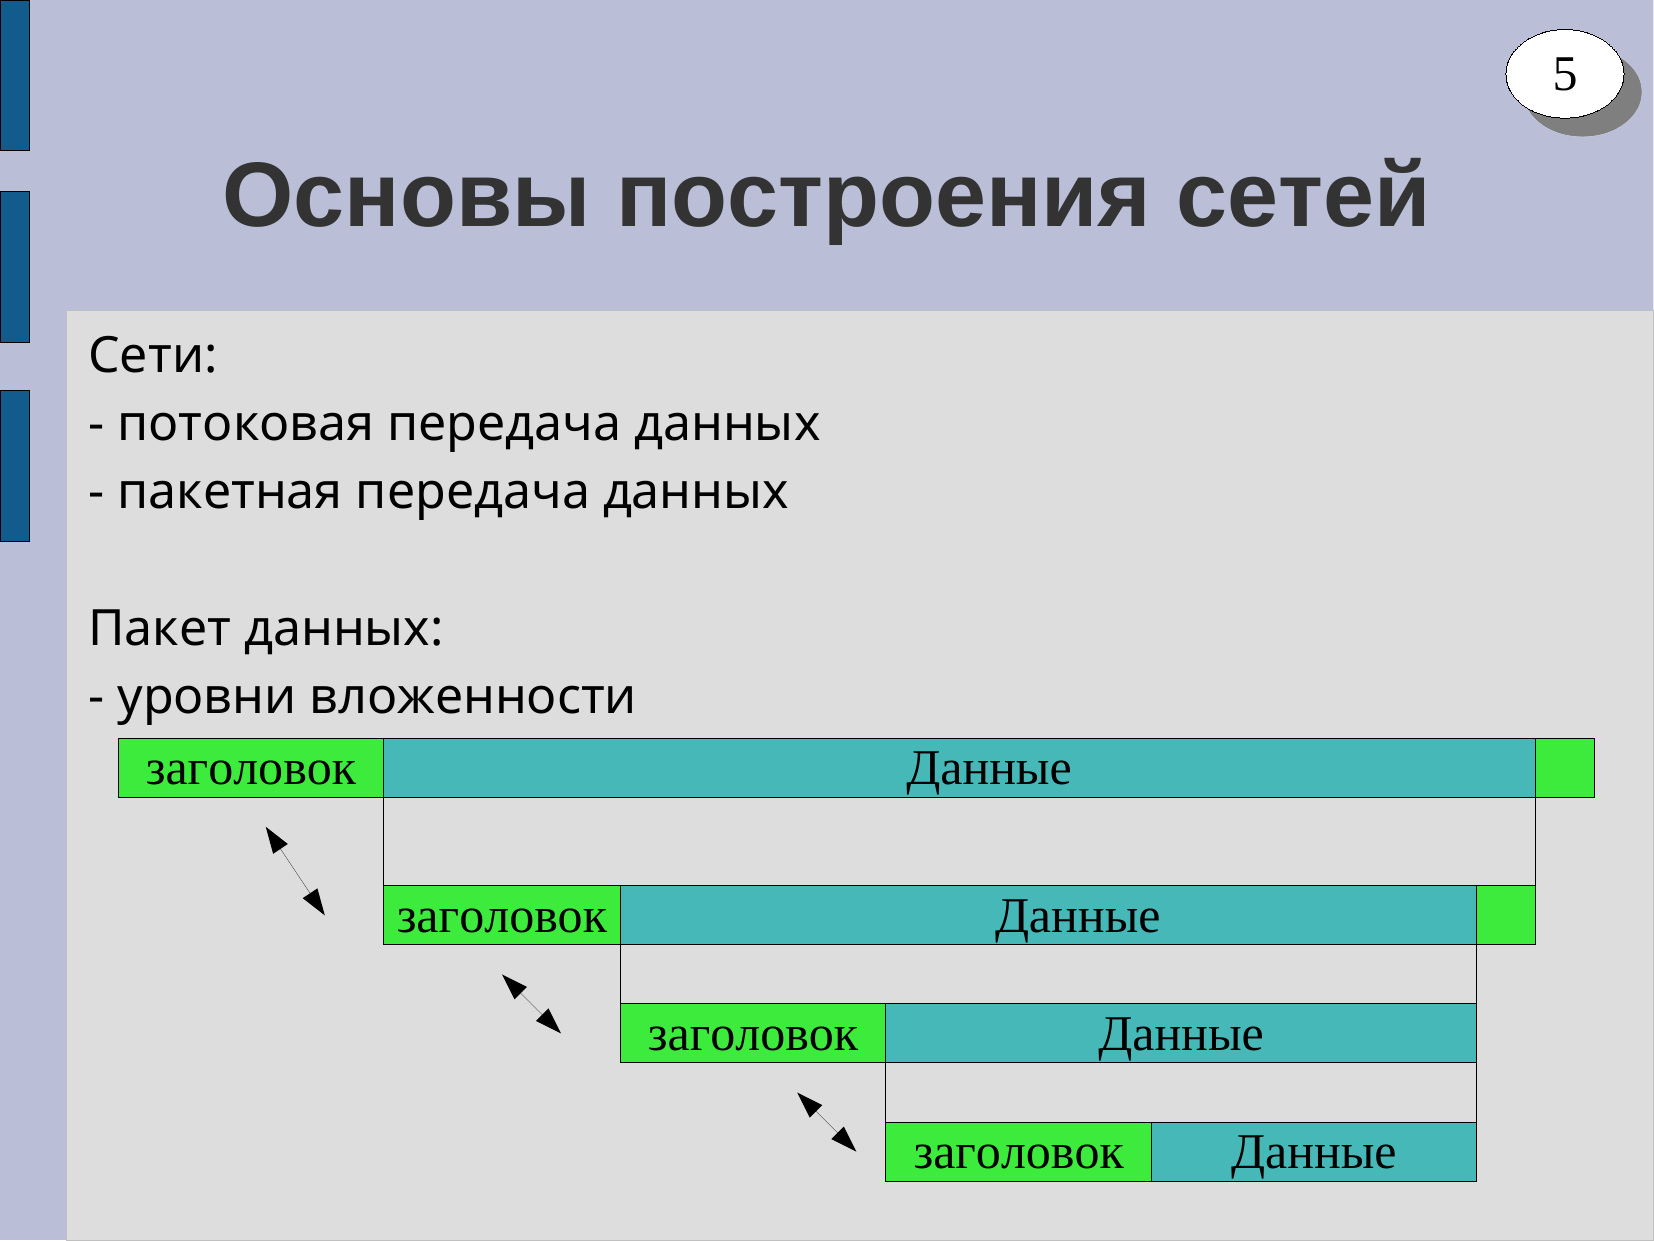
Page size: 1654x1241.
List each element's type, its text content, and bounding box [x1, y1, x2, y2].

title Основы построения сетей [121, 91, 1534, 299]
text_box заголовок [118, 738, 384, 798]
text_box Данные [1152, 1122, 1477, 1182]
text_box Данные [886, 1003, 1477, 1063]
text_box [1535, 738, 1595, 798]
text_box Данные [621, 885, 1476, 945]
text_box [1476, 885, 1536, 945]
text_box заголовок [886, 1122, 1152, 1182]
text_box Сети: - потоковая передача данных - пакетная передача данных Пакет данных: - уровни вложенности [88, 318, 1654, 1231]
text_box Данные [384, 738, 1535, 798]
text_box заголовок [383, 885, 621, 945]
text_box заголовок [621, 1003, 886, 1063]
text_box 5 [1505, 29, 1625, 119]
